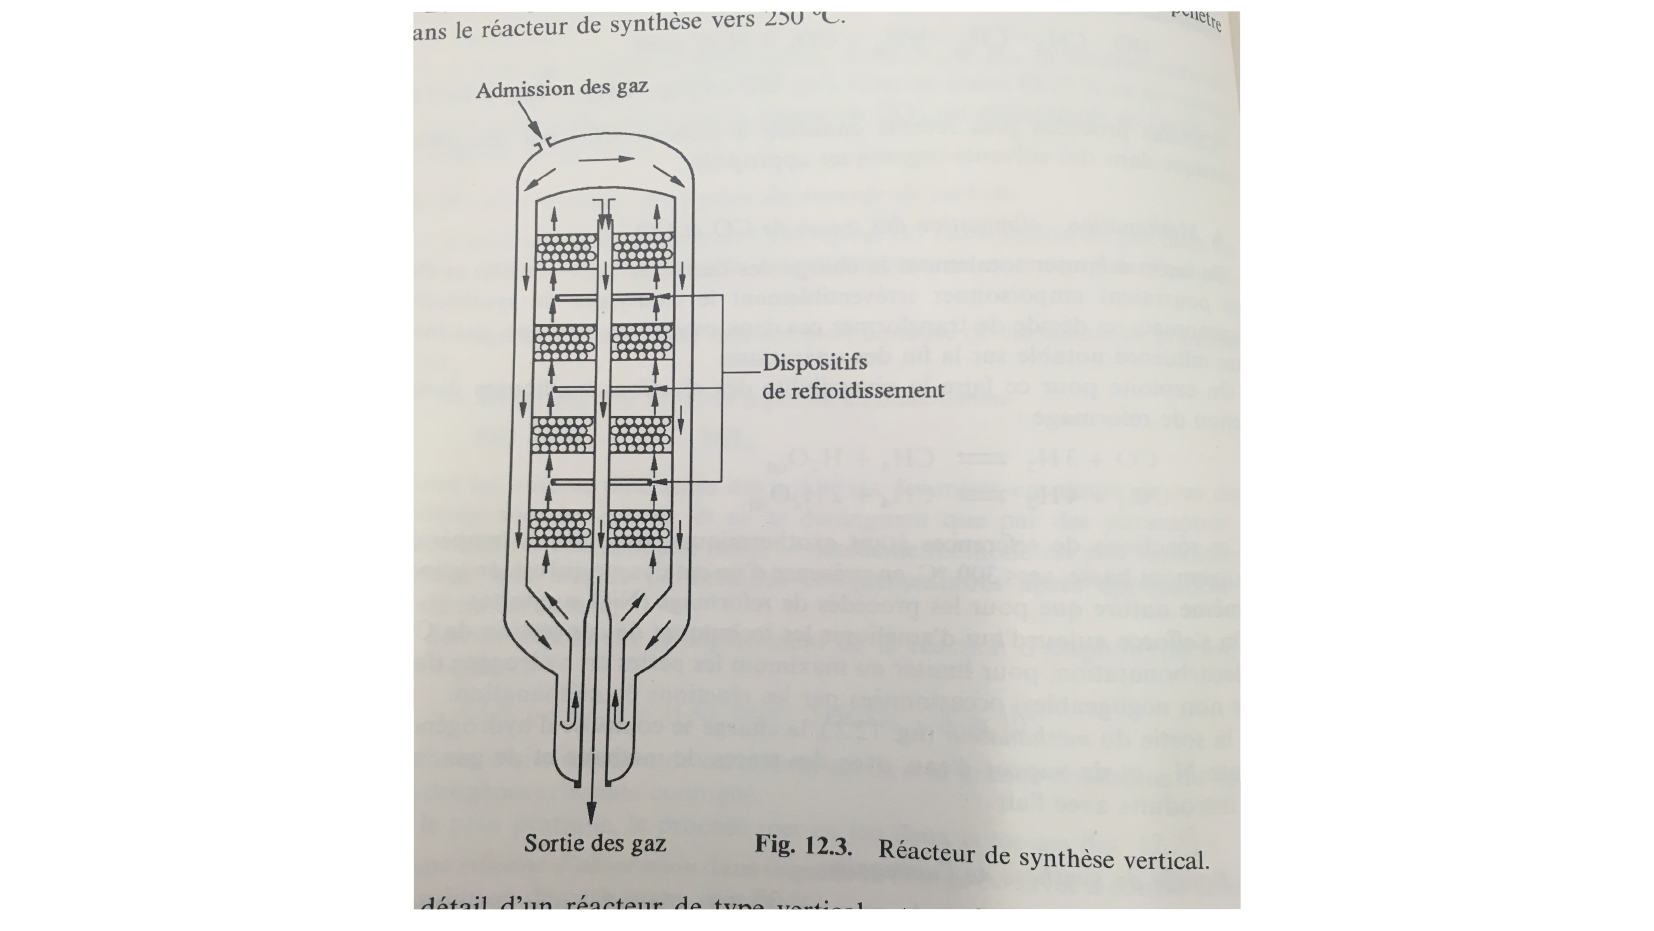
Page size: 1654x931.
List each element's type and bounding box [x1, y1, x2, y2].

picture [413, 11, 1241, 910]
